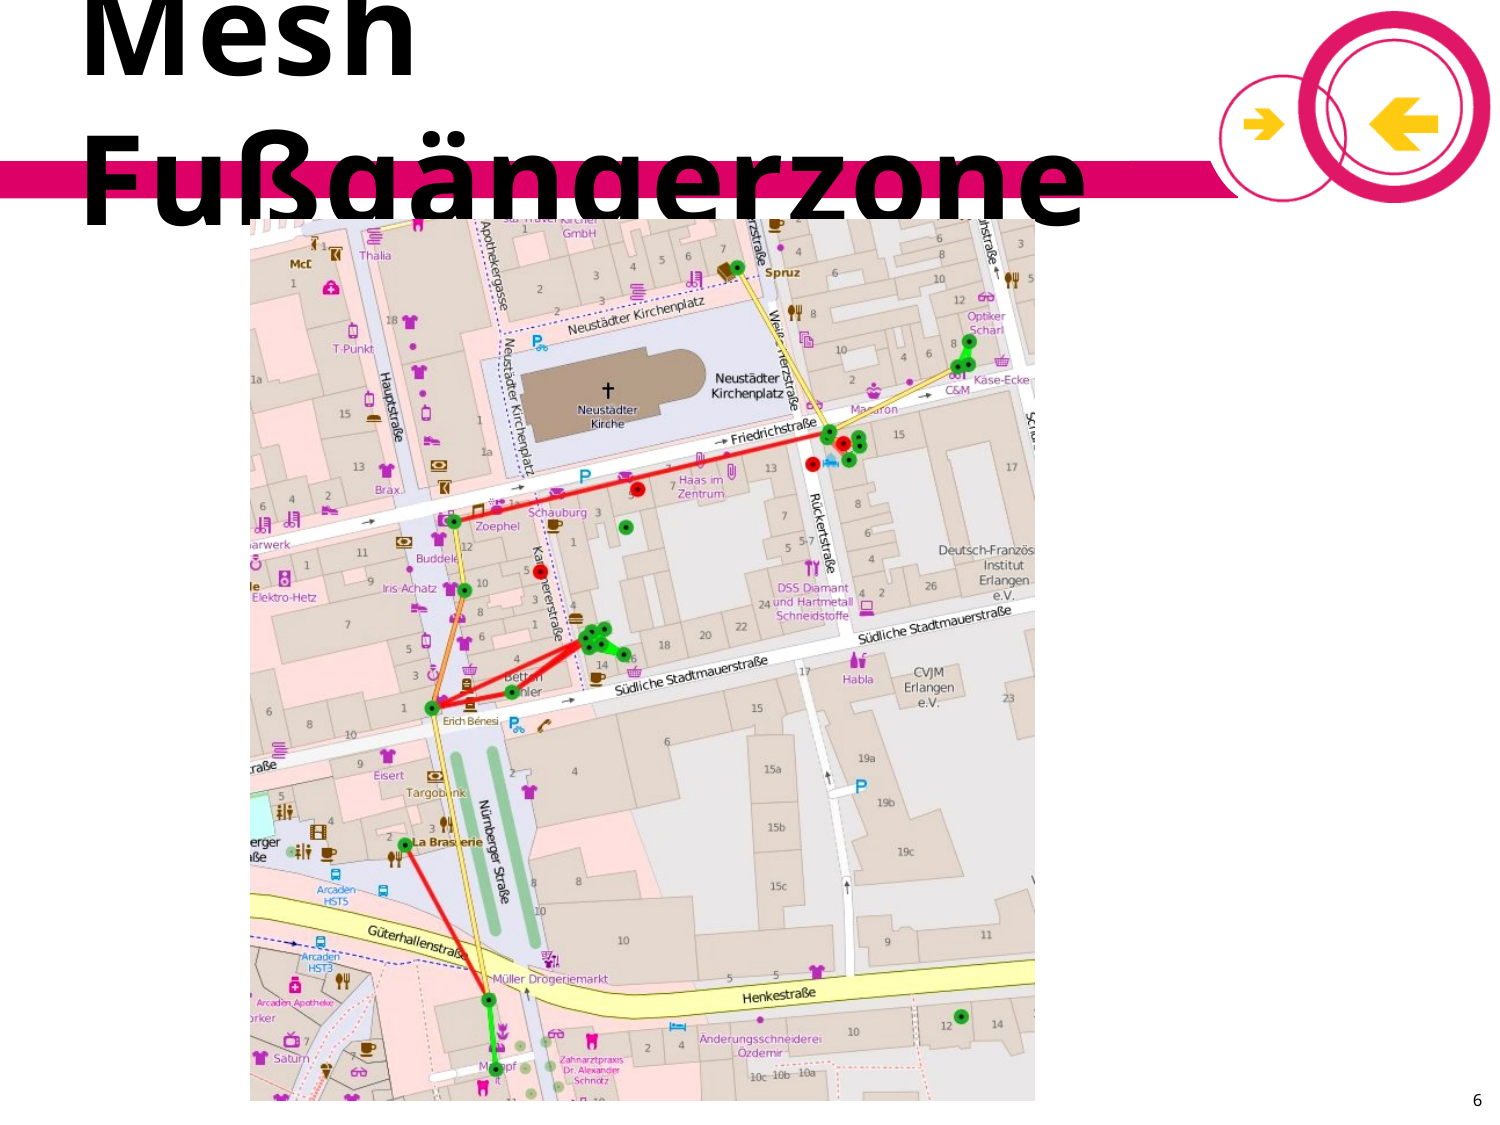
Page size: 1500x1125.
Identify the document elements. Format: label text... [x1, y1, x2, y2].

slide_number <Foliennummer> [1202, 1077, 1483, 1125]
title Mesh Fußgängerzone [76, 40, 1258, 161]
picture [250, 219, 1035, 1101]
picture [1218, 11, 1491, 203]
